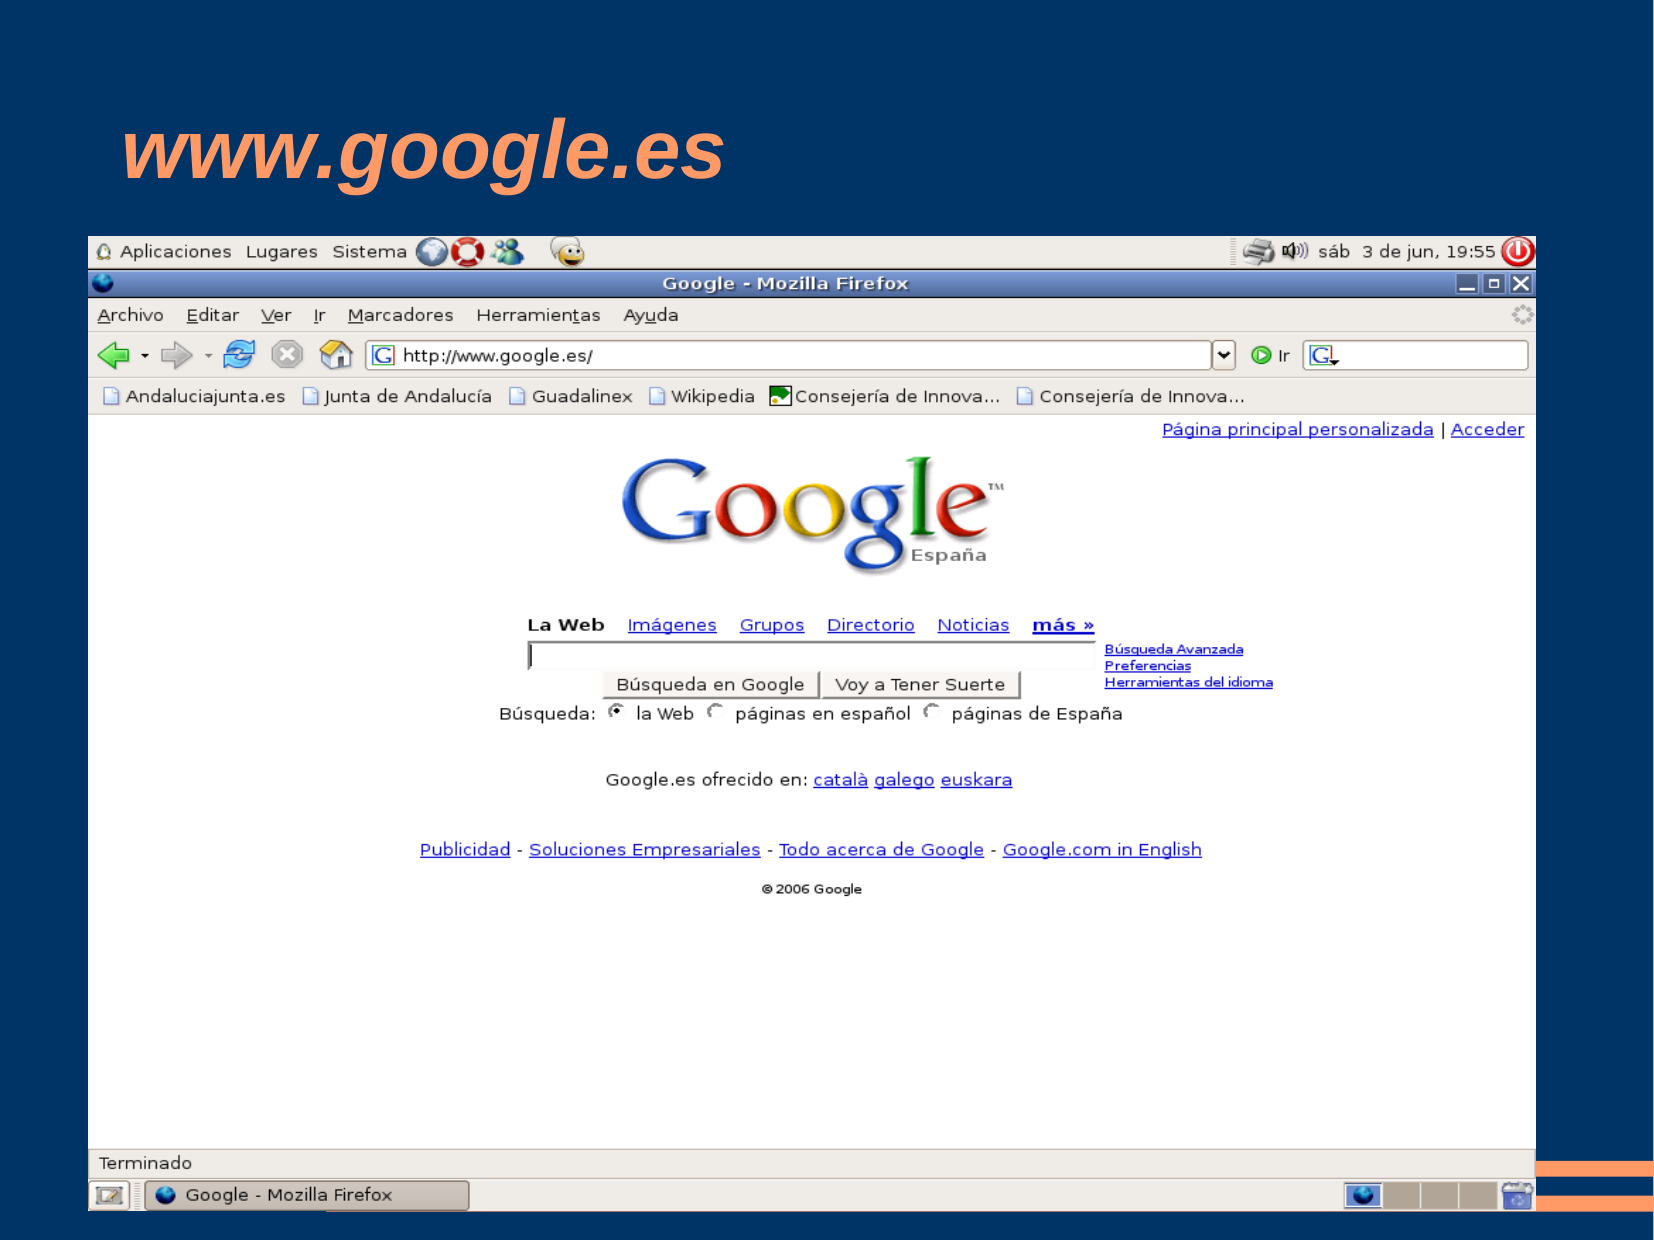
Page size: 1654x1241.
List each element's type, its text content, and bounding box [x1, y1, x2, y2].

title www.google.es [121, 46, 1534, 236]
picture [88, 236, 1536, 1211]
